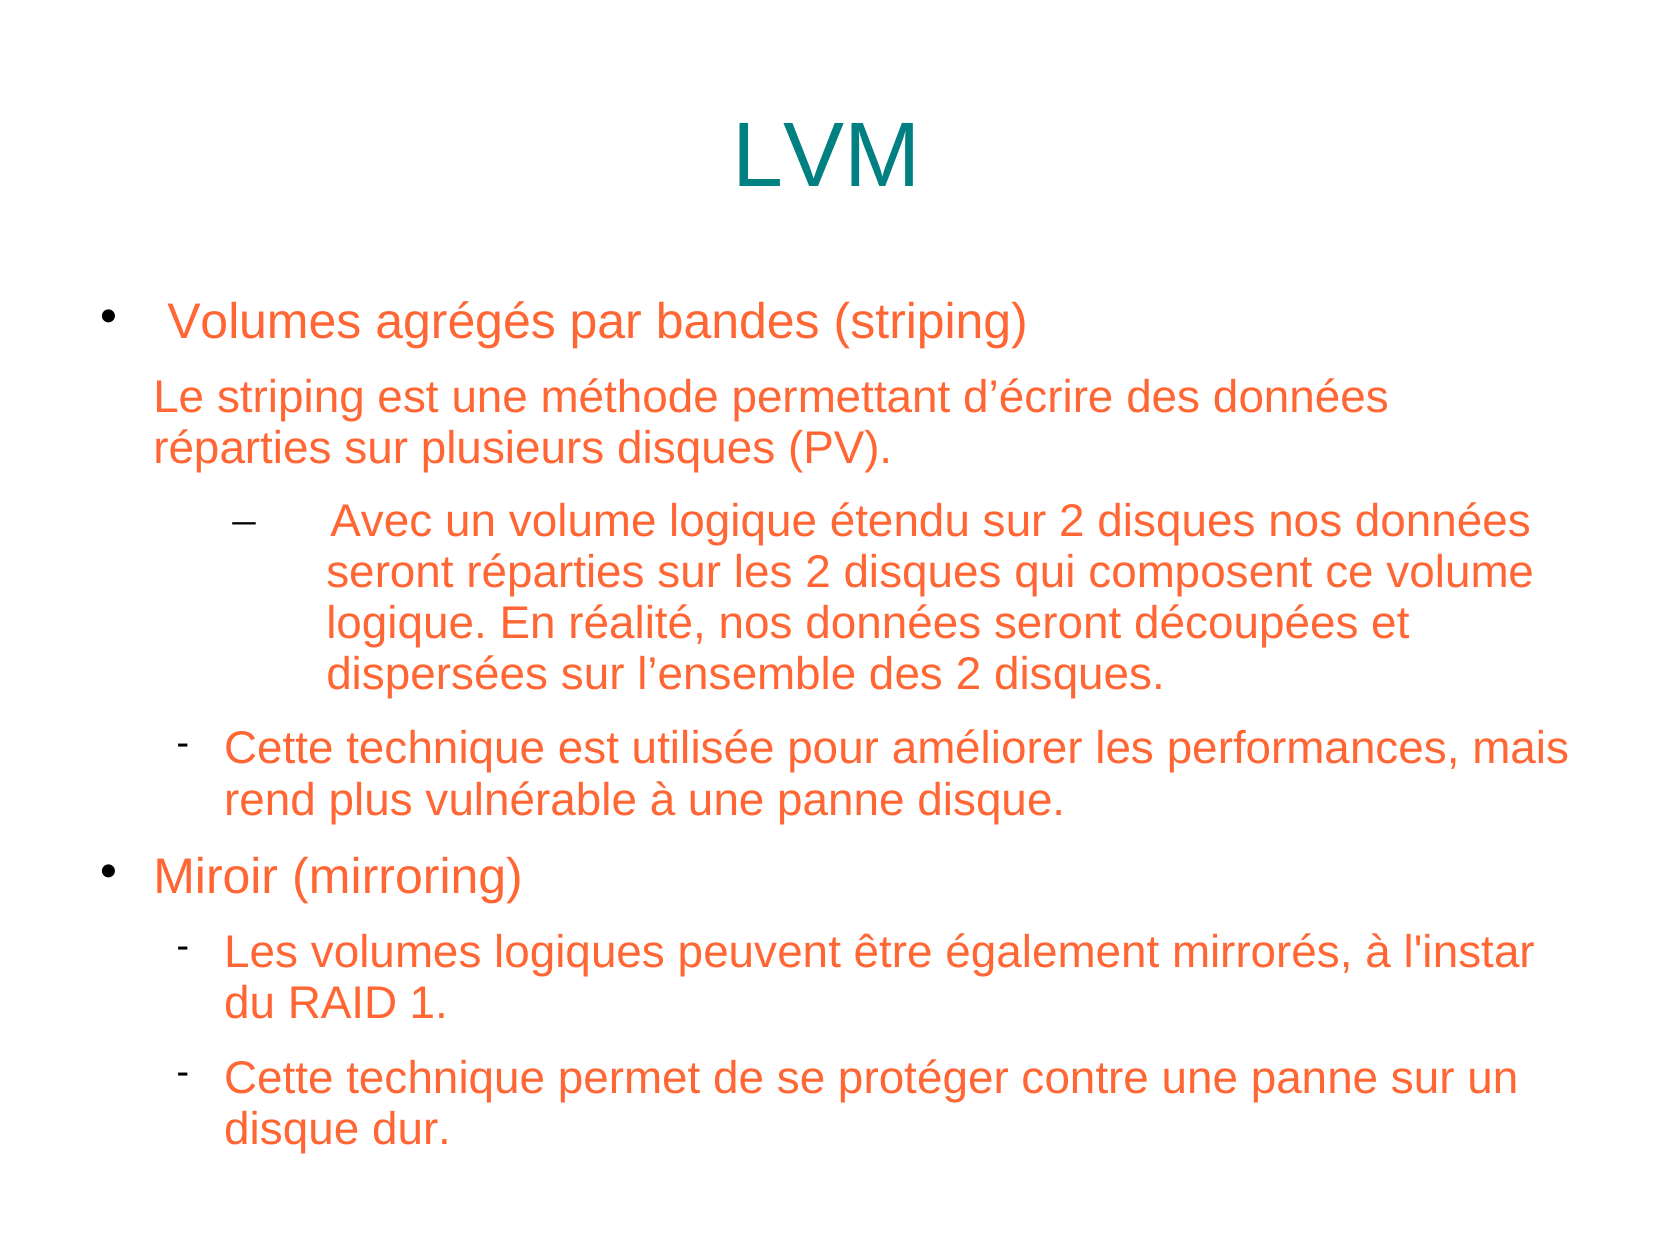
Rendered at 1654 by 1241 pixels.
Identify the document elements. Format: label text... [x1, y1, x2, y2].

title LVM [82, 56, 1571, 249]
list Volumes agrégés par bandes (striping) Le striping est une méthode permettant d’écrire des données réparties sur plusieurs disques (PV). Avec un volume logique étendu sur 2 disques nos données seront réparties sur les 2 disques qui composent ce volume logique. En réalité, nos données seront découpées et dispersées sur l’ensemble des 2 disques. Cette technique est utilisée pour améliorer les performances, mais rend plus vulnérable à une panne disque. Miroir (mirroring) Les volumes logiques peuvent être également mirrorés, à l'instar du RAID 1. Cette technique permet de se protéger contre une panne sur un disque dur. [82, 290, 1571, 1156]
